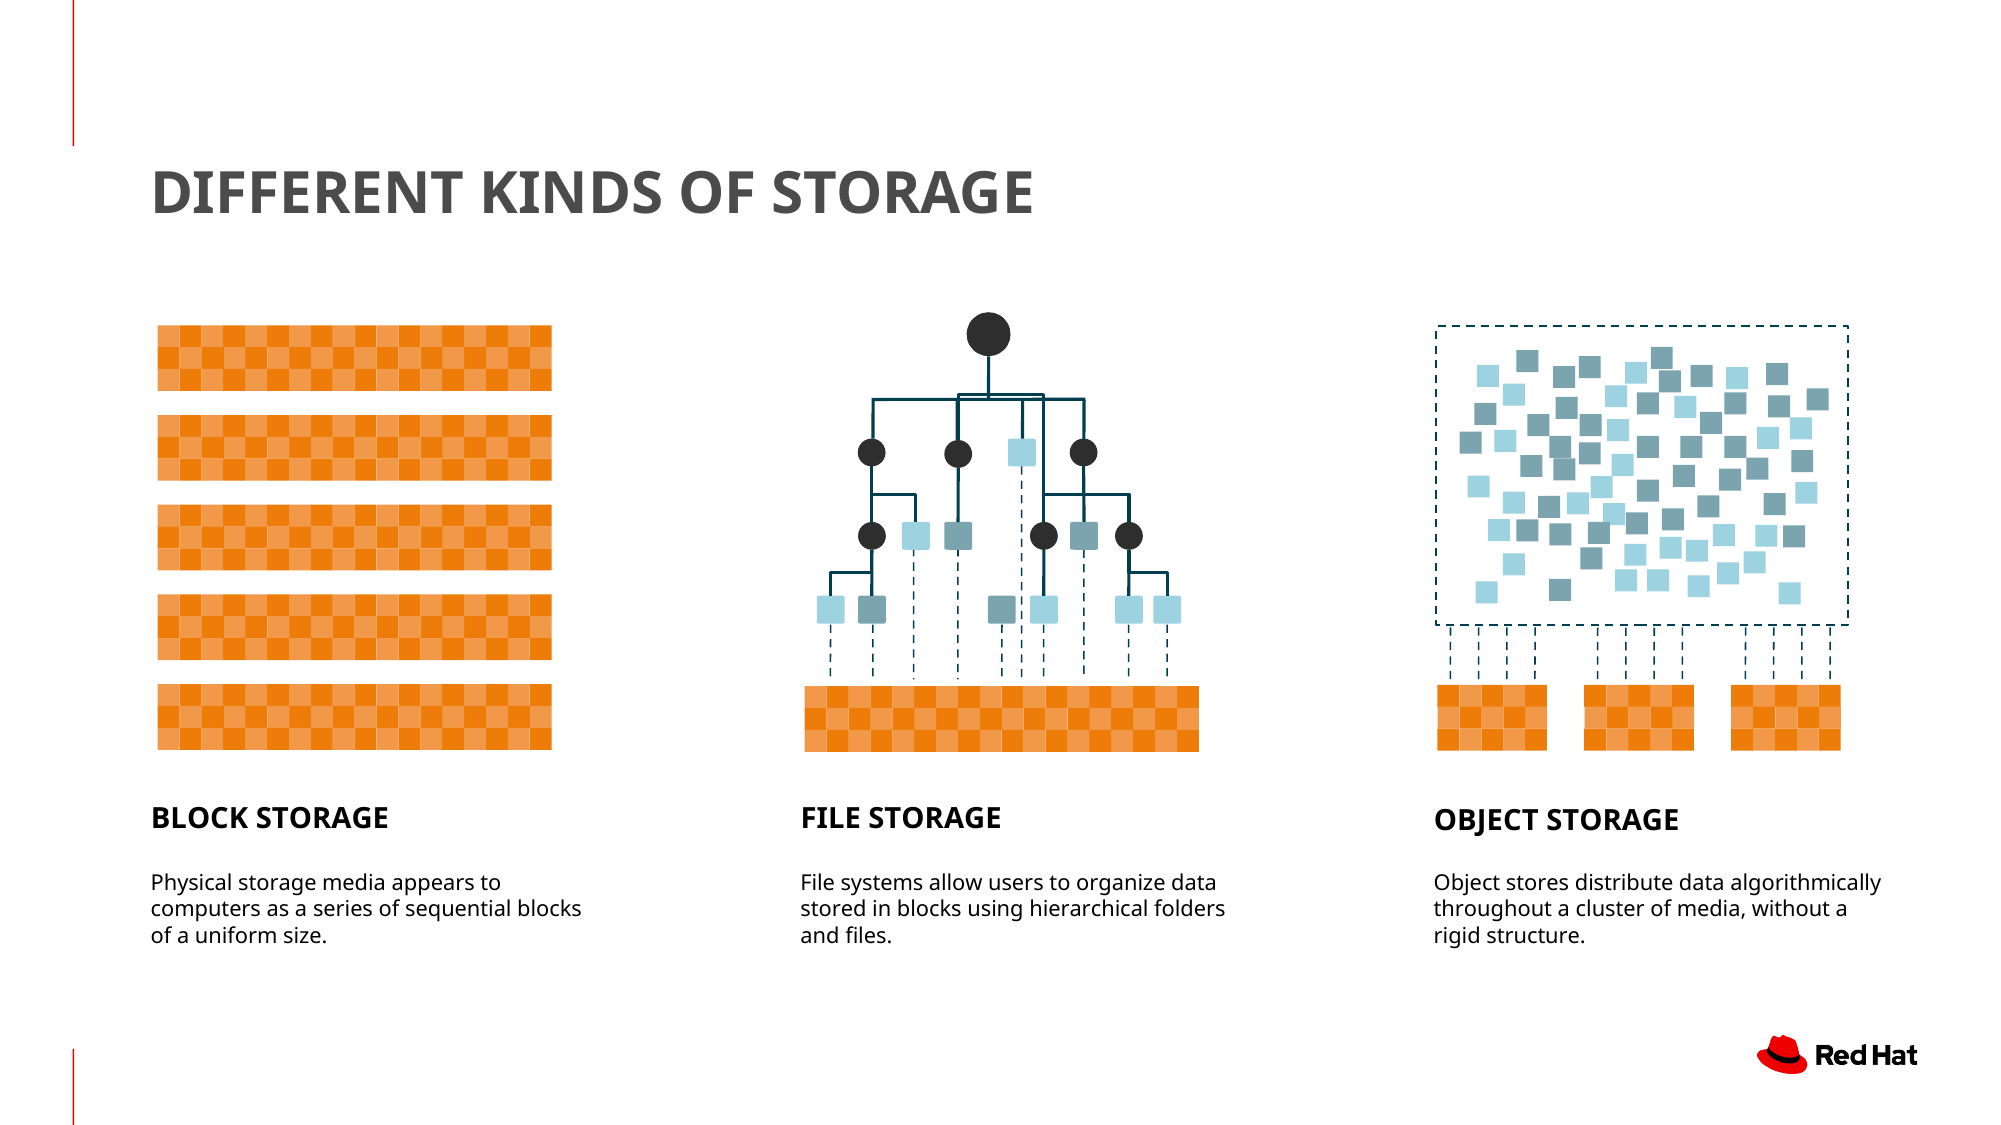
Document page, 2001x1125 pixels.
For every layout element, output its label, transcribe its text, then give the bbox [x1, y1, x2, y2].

text_box [1690, 364, 1713, 387]
text_box [804, 686, 1199, 752]
text_box [1029, 522, 1058, 550]
text_box [1674, 395, 1697, 418]
text_box [1153, 595, 1182, 624]
text_box [157, 415, 552, 481]
text_box [1672, 464, 1695, 487]
text_box [1636, 479, 1659, 502]
text_box [1719, 468, 1742, 491]
text_box [1516, 519, 1539, 542]
text_box [1757, 426, 1780, 449]
text_box [1724, 392, 1747, 415]
text_box [1475, 581, 1498, 604]
text_box [1624, 543, 1647, 566]
text_box [1474, 402, 1497, 425]
text_box [1115, 595, 1143, 624]
text_box Object stores distribute data algorithmically throughout a cluster of media, without a rigid structure. [1419, 847, 1899, 969]
text_box [858, 522, 886, 550]
text_box [1700, 411, 1723, 434]
text_box [1549, 578, 1572, 601]
text_box [1687, 575, 1710, 598]
text_box [1553, 366, 1576, 388]
text_box [944, 521, 973, 550]
text_box [1494, 429, 1517, 452]
text_box [1607, 419, 1630, 442]
text_box OBJECT STORAGE [1419, 790, 1845, 847]
text_box [1587, 503, 1648, 544]
text_box [1488, 519, 1511, 542]
text_box [1069, 438, 1098, 467]
text_box [966, 312, 1011, 357]
text_box [1636, 370, 1681, 415]
text_box BLOCK STORAGE [136, 788, 562, 847]
picture [1757, 1035, 1918, 1074]
text_box [1712, 524, 1735, 547]
text_box [1763, 493, 1786, 516]
text_box [1549, 523, 1572, 546]
text_box [1578, 356, 1601, 379]
text_box Physical storage media appears to computers as a series of sequential blocks of a uniform size. [135, 847, 607, 969]
text_box [1467, 475, 1490, 498]
text_box [1650, 346, 1673, 369]
text_box [1680, 435, 1703, 458]
text_box [987, 595, 1016, 624]
text_box [157, 325, 552, 391]
text_box [1070, 521, 1098, 550]
text_box File systems allow users to organize data stored in blocks using hierarchical folders and files. [785, 847, 1252, 969]
text_box [1502, 553, 1525, 576]
text_box [1029, 595, 1058, 624]
text_box [901, 521, 930, 550]
text_box [1578, 442, 1601, 465]
text_box [157, 594, 552, 661]
text_box [1791, 450, 1814, 473]
text_box [1437, 684, 1548, 751]
text_box [816, 595, 845, 624]
text_box [1579, 414, 1602, 437]
text_box [857, 438, 886, 467]
title DIFFERENT KINDS OF STORAGE [150, 0, 1851, 225]
text_box [1008, 438, 1036, 467]
text_box [1724, 435, 1769, 480]
text_box [1697, 495, 1720, 518]
text_box [1806, 388, 1829, 411]
text_box [157, 504, 552, 571]
text_box [1743, 551, 1766, 574]
text_box [1615, 569, 1638, 592]
text_box [1685, 539, 1708, 562]
text_box [1795, 481, 1818, 504]
text_box [1661, 508, 1684, 531]
text_box [1726, 367, 1749, 390]
text_box [1502, 491, 1525, 514]
text_box [1459, 431, 1482, 454]
text_box [1768, 395, 1812, 440]
text_box [1538, 495, 1561, 518]
text_box [1659, 536, 1682, 559]
text_box [1115, 521, 1143, 550]
text_box [1605, 385, 1628, 408]
text_box [1502, 383, 1525, 406]
text_box [1778, 582, 1801, 605]
text_box [1625, 361, 1647, 384]
text_box [1555, 396, 1578, 419]
text_box [1731, 684, 1841, 751]
text_box [1580, 547, 1603, 570]
text_box [1636, 435, 1659, 458]
text_box [1584, 684, 1695, 751]
text_box [1476, 364, 1499, 387]
text_box FILE STORAGE [786, 788, 1212, 847]
text_box [1647, 569, 1670, 592]
text_box [1566, 492, 1589, 515]
text_box [858, 595, 886, 624]
text_box [157, 684, 552, 750]
text_box [1766, 363, 1789, 386]
text_box [1717, 562, 1740, 585]
text_box [1783, 525, 1806, 548]
text_box [1516, 350, 1539, 373]
text_box [944, 440, 973, 468]
text_box [1590, 453, 1634, 499]
text_box [1527, 414, 1576, 481]
text_box [1755, 524, 1778, 547]
text_box [1520, 455, 1543, 477]
